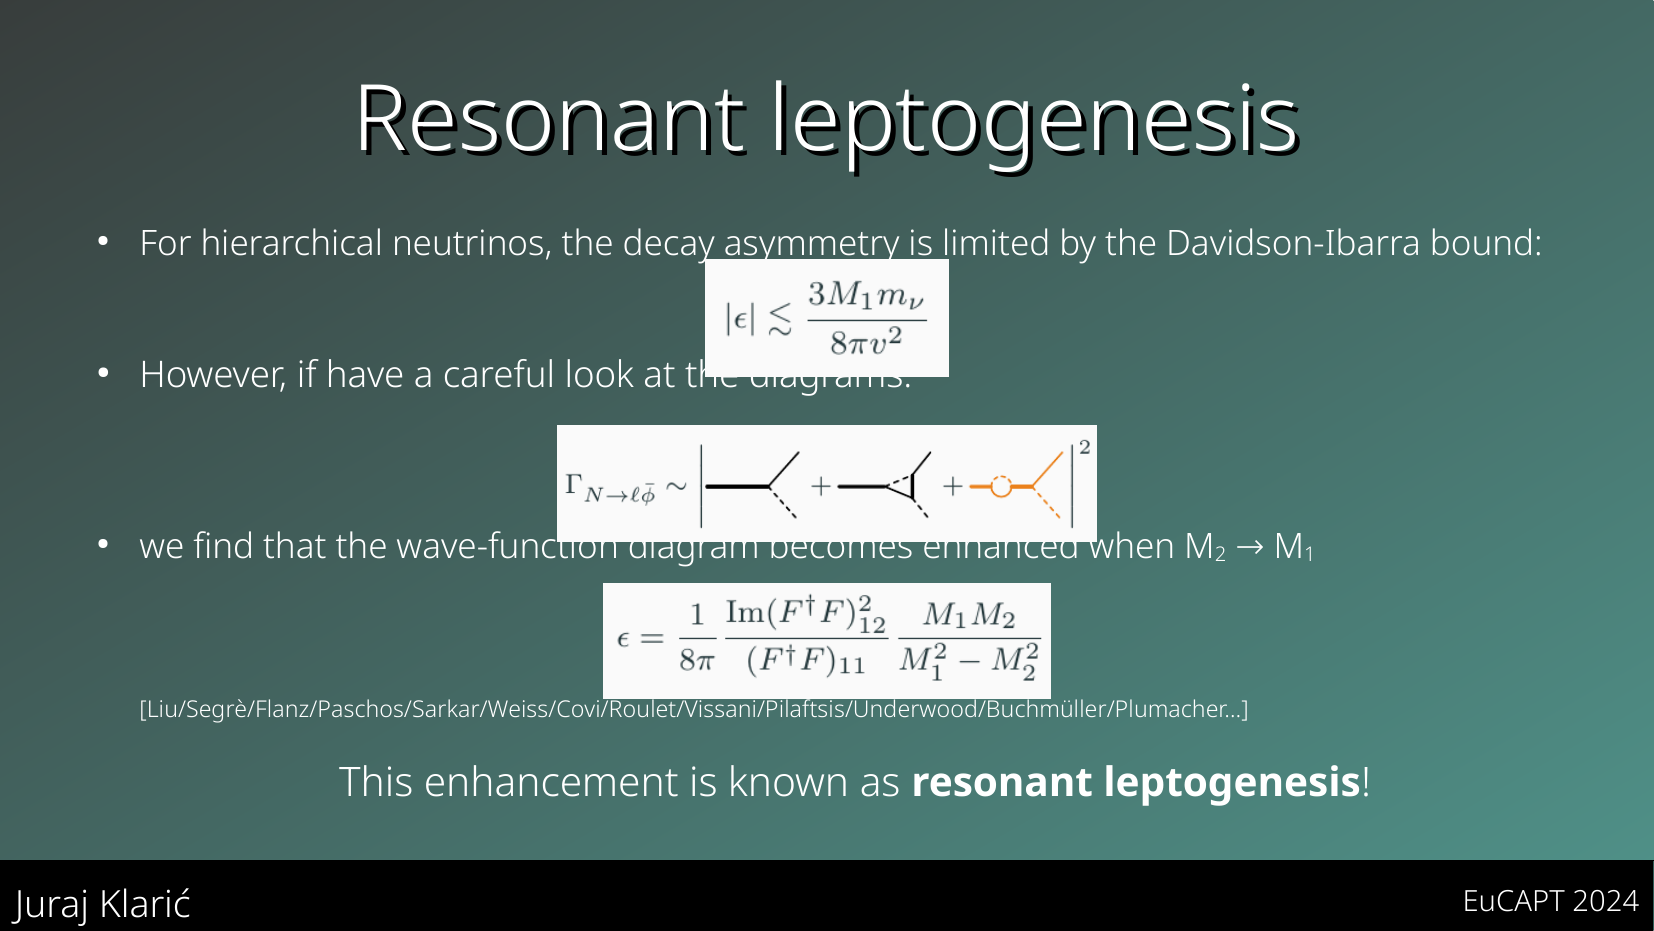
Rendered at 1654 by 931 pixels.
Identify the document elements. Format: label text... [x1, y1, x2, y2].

text_box Juraj Klarić [0, 870, 350, 923]
picture [557, 425, 1097, 542]
text_box [0, 860, 1654, 931]
text_box EuCAPT 2024 [1447, 872, 1654, 917]
title Resonant leptogenesis [82, 37, 1571, 193]
picture [705, 259, 949, 377]
picture [603, 583, 1051, 699]
list For hierarchical neutrinos, the decay asymmetry is limited by the Davidson-Ibarra bound: However, if have a careful look at the diagrams: we find that the wave-function diagram becomes enhanced when M2 → M1 [Liu/Segrè/Flanz/Paschos/Sarkar/Weiss/Covi/Roulet/Vissani/Pilaftsis/Underwood/Buchmüller/Plumacher…] This enhancement is known as resonant leptogenesis! [82, 217, 1571, 817]
